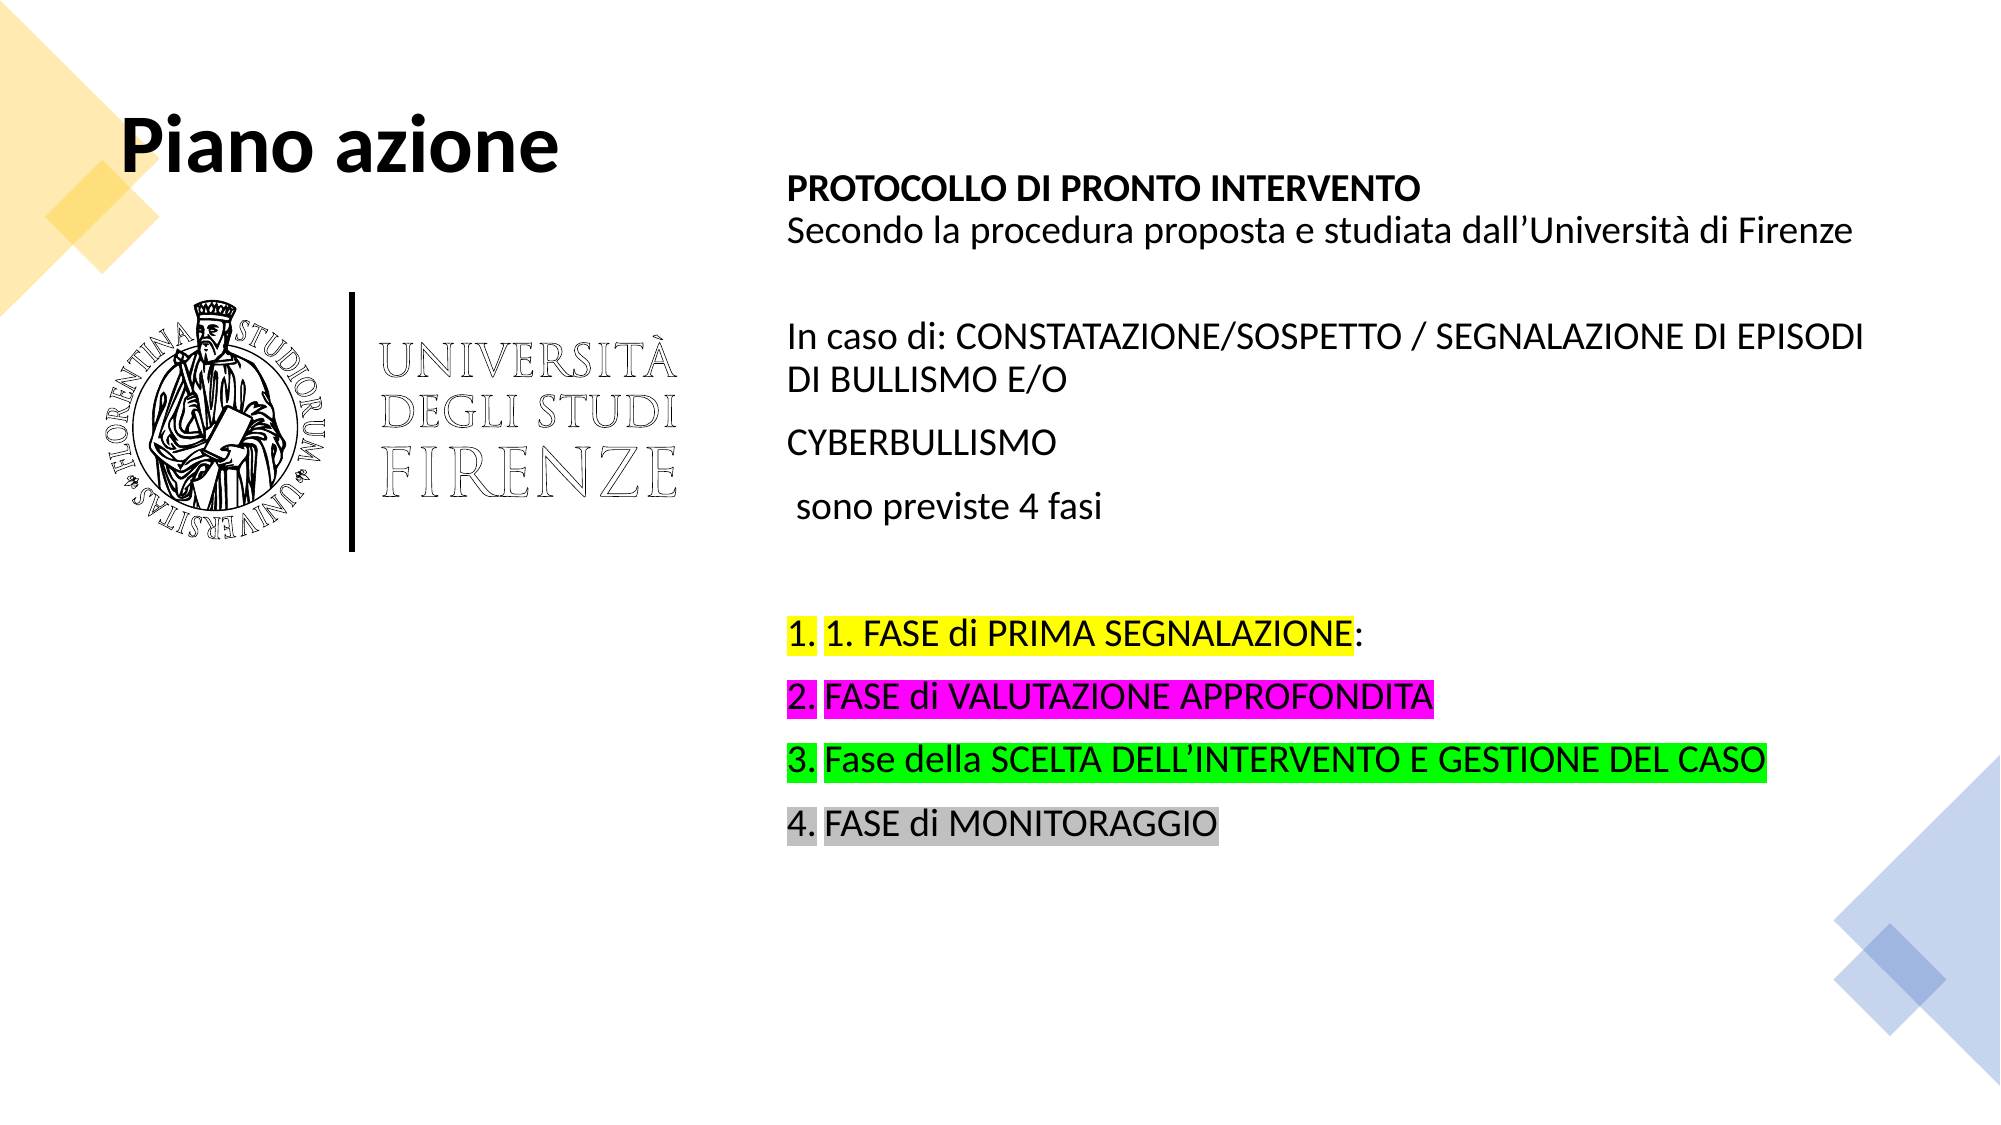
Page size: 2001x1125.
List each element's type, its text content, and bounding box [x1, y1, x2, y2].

picture [105, 292, 678, 552]
title Piano azione [105, 52, 1895, 240]
list PROTOCOLLO DI PRONTO INTERVENTO Secondo la procedura proposta e studiata dall’Università di Firenze In caso di: CONSTATAZIONE/SOSPETTO / SEGNALAZIONE DI EPISODI DI BULLISMO E/O CYBERBULLISMO sono previste 4 fasi 1. FASE di PRIMA SEGNALAZIONE: FASE di VALUTAZIONE APPROFONDITA Fase della SCELTA DELL’INTERVENTO E GESTIONE DEL CASO FASE di MONITORAGGIO [771, 159, 1895, 1014]
text_box [0, 0, 2000, 1125]
